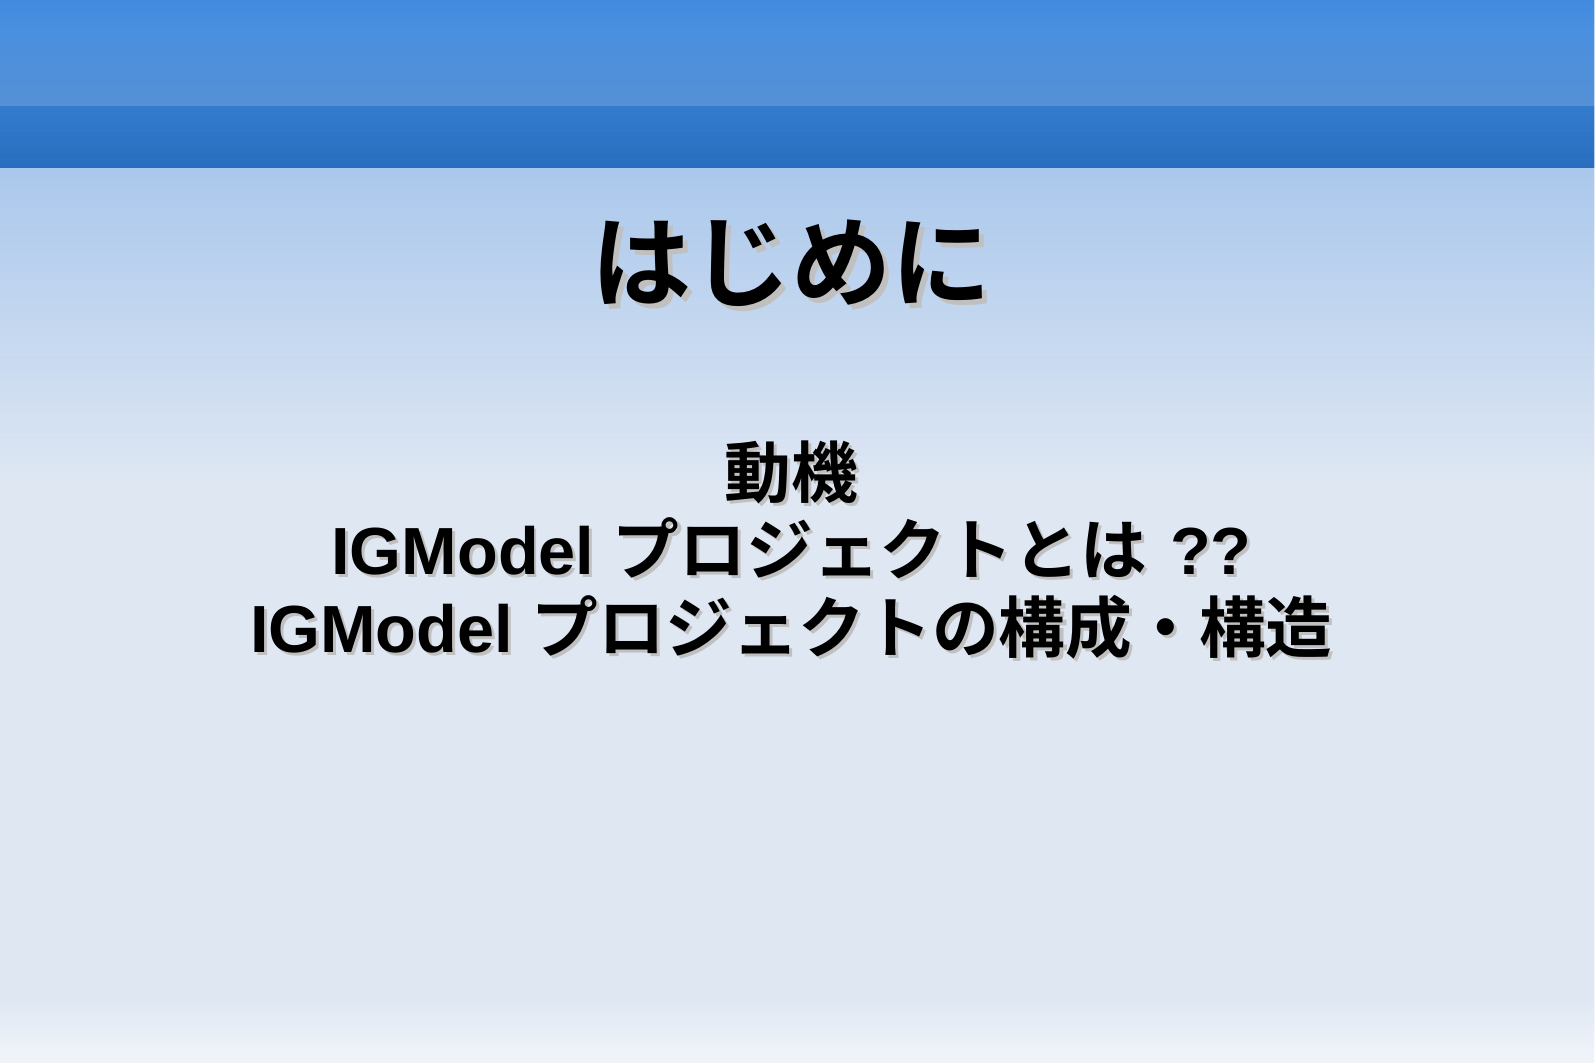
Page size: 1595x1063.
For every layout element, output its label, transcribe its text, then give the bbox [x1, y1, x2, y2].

subtitle はじめに 動機 IGModel プロジェクトとは ?? IGModel プロジェクトの構成・構造 [74, 0, 1510, 951]
picture [0, 0, 1595, 1063]
